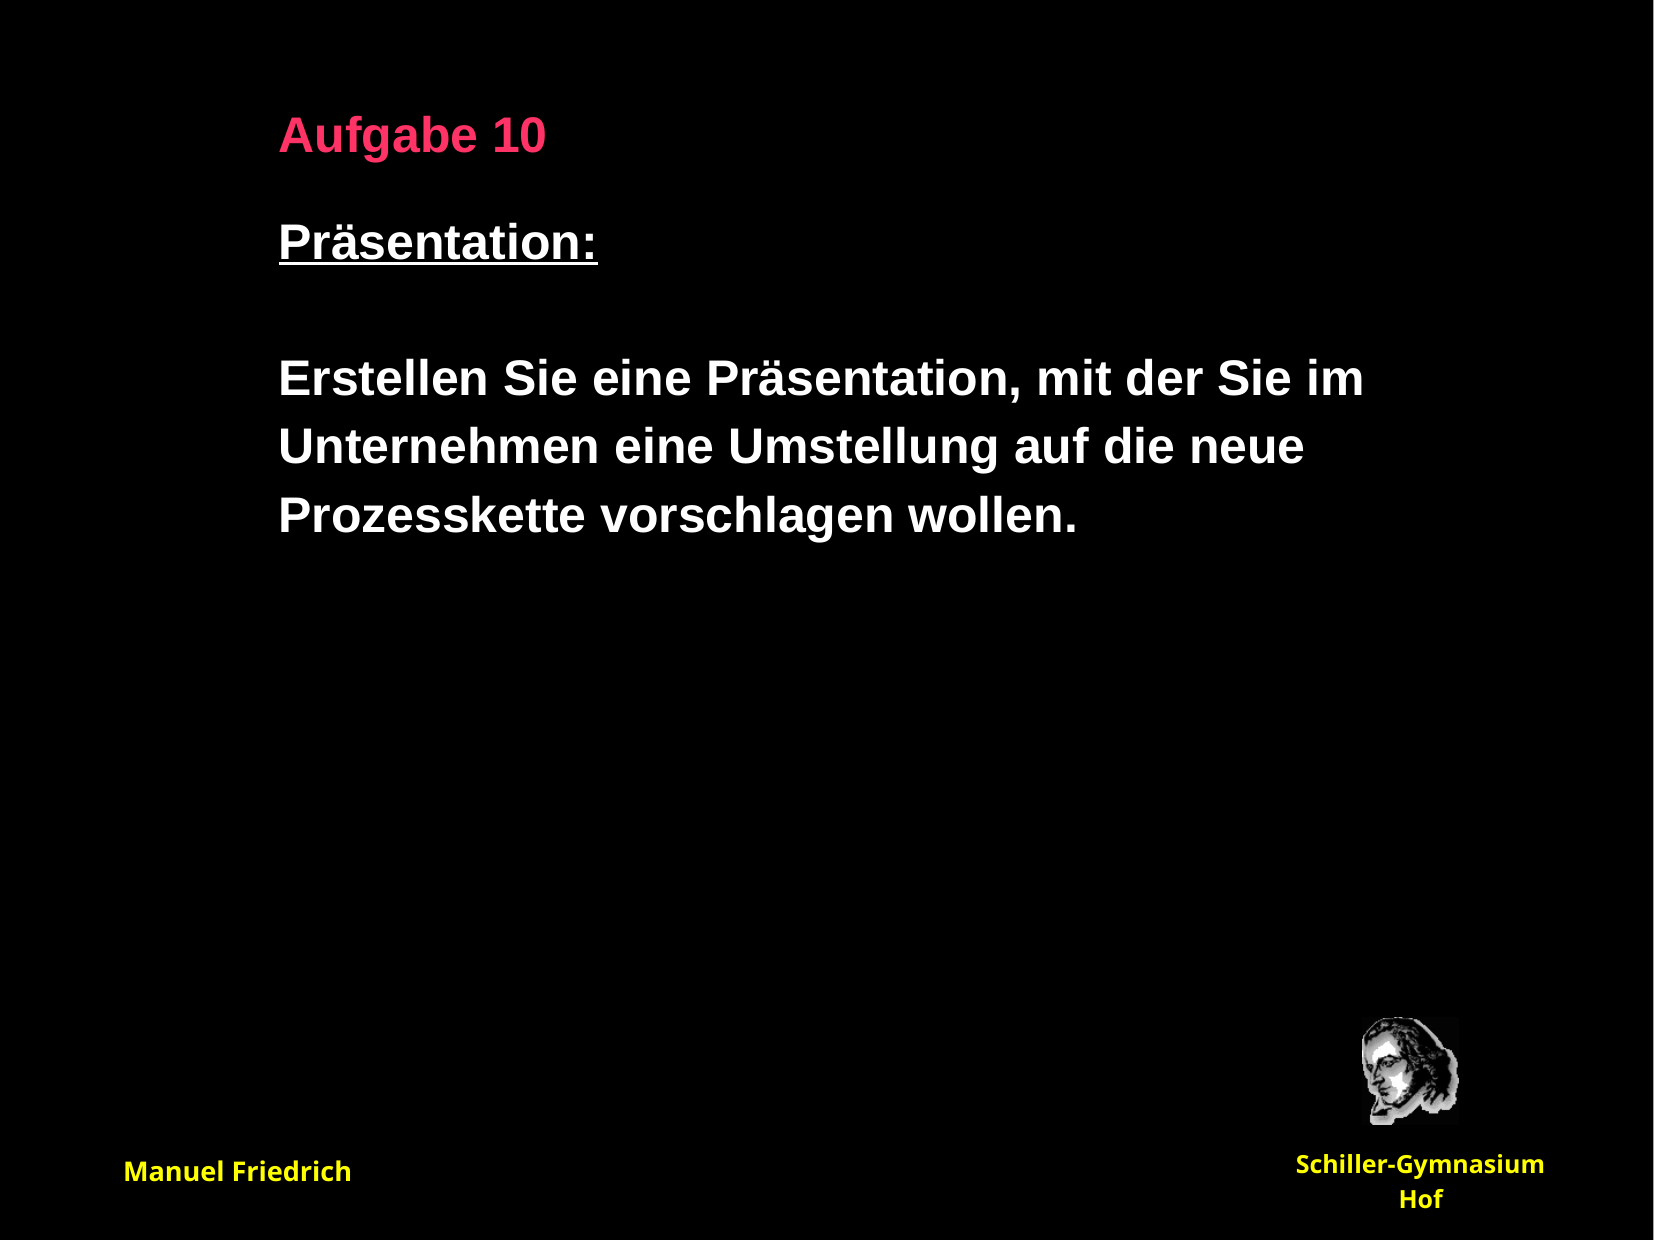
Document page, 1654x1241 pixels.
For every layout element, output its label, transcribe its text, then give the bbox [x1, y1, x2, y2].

picture [1362, 1017, 1459, 1126]
text_box Manuel Friedrich [123, 1151, 353, 1191]
text_box Aufgabe 10 Präsentation: Erstellen Sie eine Präsentation, mit der Sie im Unternehmen eine Umstellung auf die neue Prozesskette vorschlagen wollen. [278, 110, 1381, 543]
text_box Schiller-Gymnasium Hof [1295, 1145, 1546, 1216]
